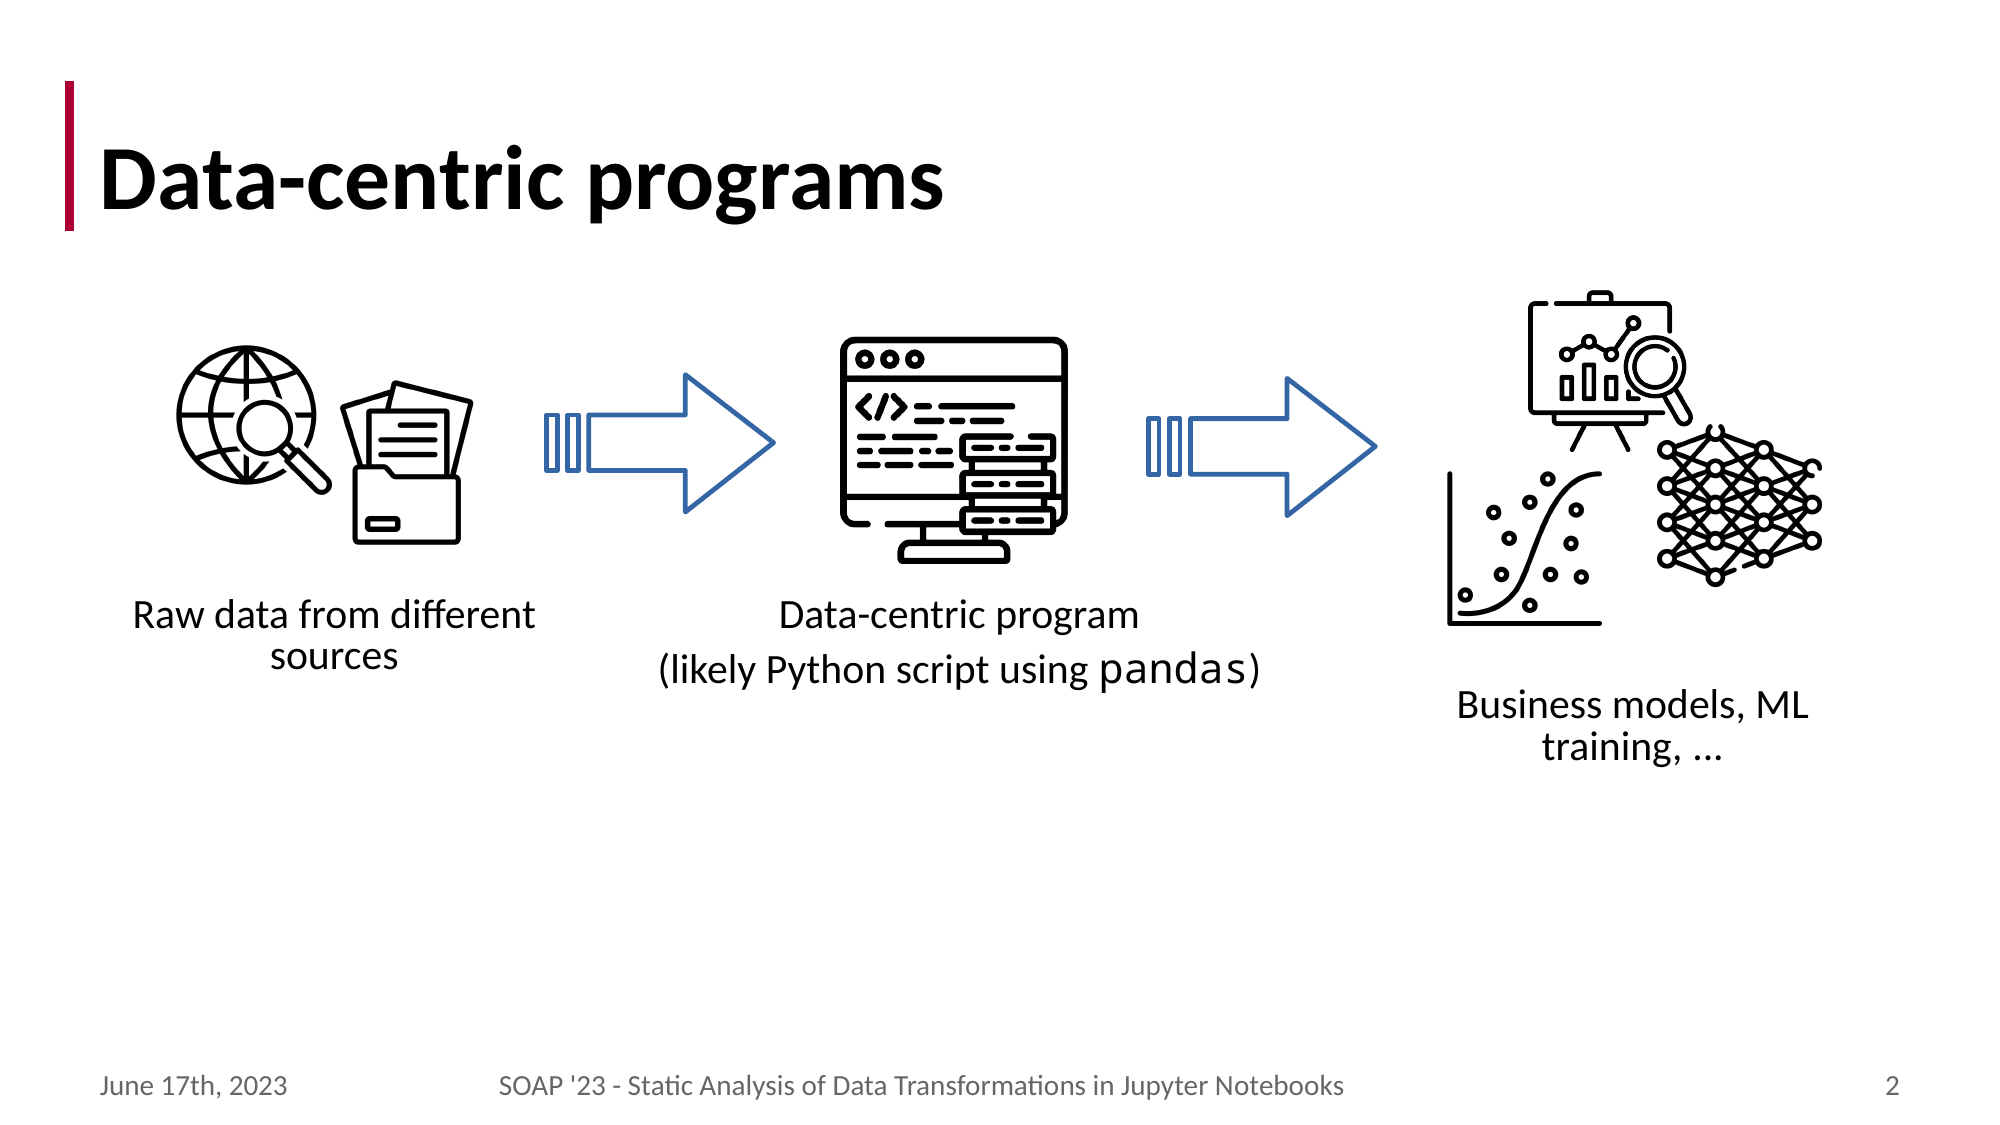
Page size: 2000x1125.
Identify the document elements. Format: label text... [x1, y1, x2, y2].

picture [1528, 288, 1822, 588]
picture [1442, 466, 1607, 631]
title Data-centric programs [99, 44, 1900, 233]
text_box [126, 273, 535, 589]
text_box Raw data from different sources [107, 589, 562, 726]
picture [840, 336, 1068, 564]
text_box Data-centric program (likely Python script using pandas) [631, 589, 1288, 861]
picture [171, 335, 489, 545]
text_box Business models, ML training, ... [1406, 680, 1860, 817]
